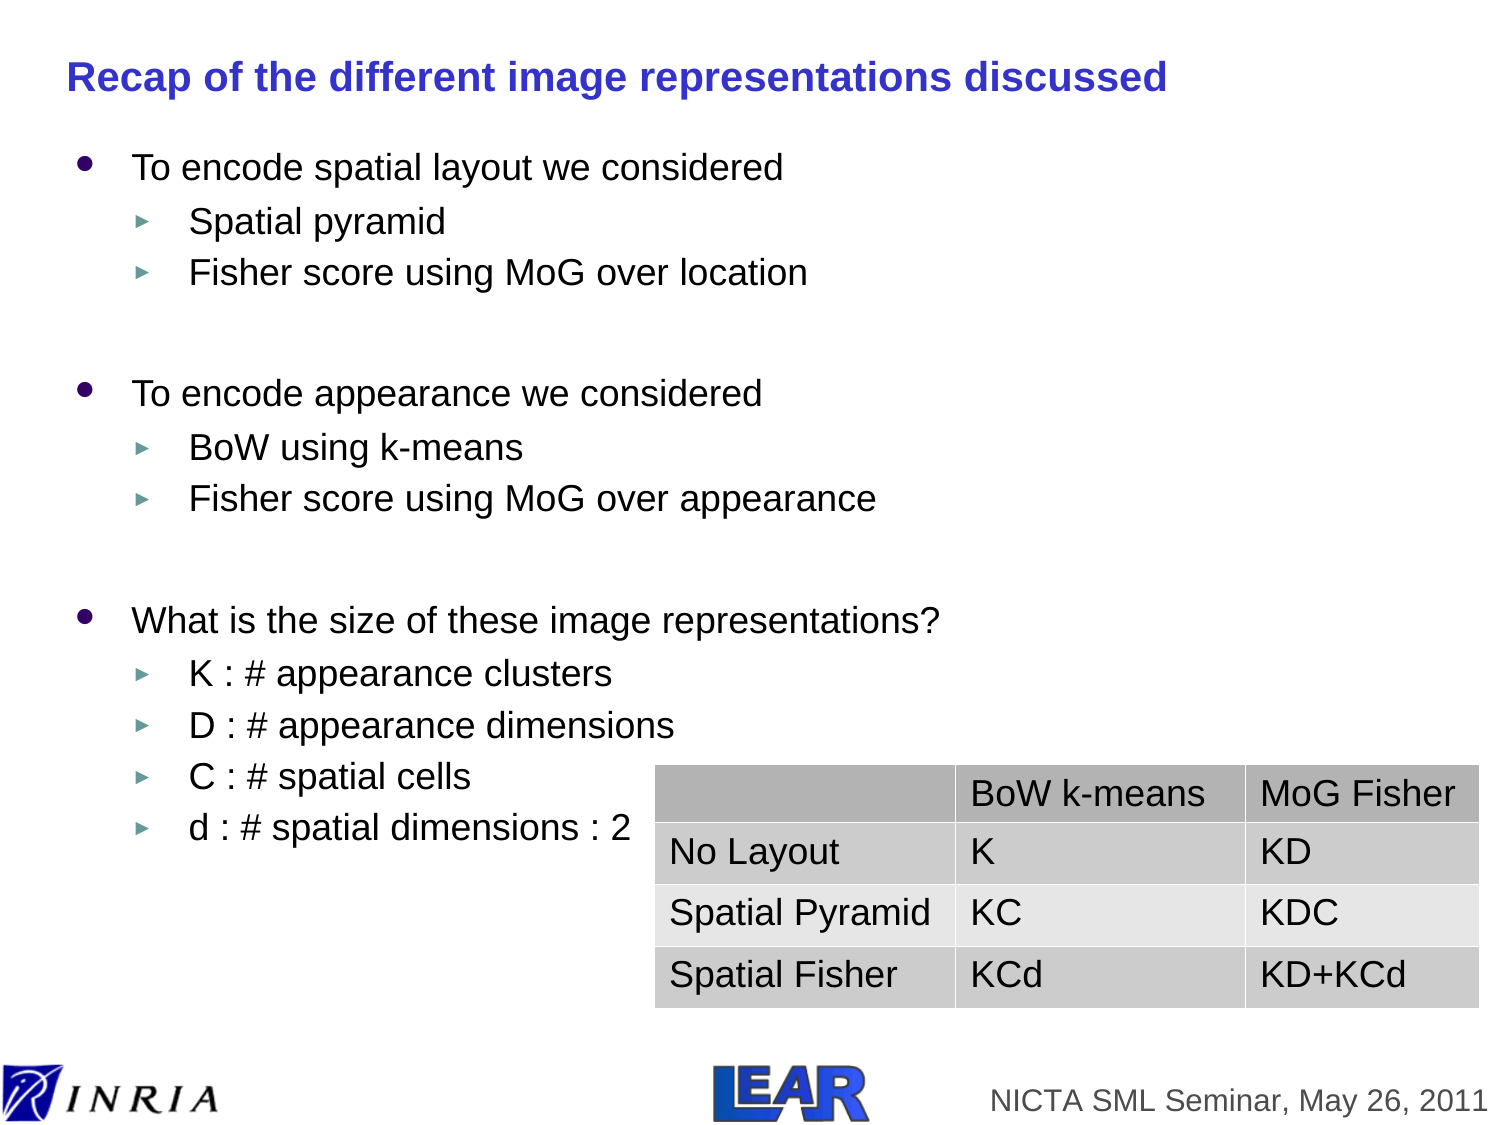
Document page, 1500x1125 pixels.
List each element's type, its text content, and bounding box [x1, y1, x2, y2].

table_cell Spatial Pyramid [655, 885, 955, 946]
picture [0, 1050, 361, 1125]
table_header [655, 765, 955, 822]
table_cell K [956, 823, 1245, 884]
table_header MoG Fisher [1246, 765, 1479, 822]
table_cell Spatial Fisher [655, 947, 955, 1008]
list To encode spatial layout we considered Spatial pyramid Fisher score using MoG over location To encode appearance we considered BoW using k-means Fisher score using MoG over appearance What is the size of these image representations? K : # appearance clusters D : # appearance dimensions C : # spatial cells d : # spatial dimensions : 2 [75, 146, 1430, 1097]
table_header BoW k-means [956, 765, 1245, 822]
table_cell KC [956, 885, 1245, 946]
title Recap of the different image representations discussed [51, 34, 1459, 118]
table_cell KDC [1246, 885, 1479, 946]
table_cell KD [1246, 823, 1479, 884]
picture [709, 1097, 872, 1124]
table_cell No Layout [655, 823, 955, 884]
table_cell KD+KCd [1246, 947, 1479, 1008]
table_cell KCd [956, 947, 1245, 1008]
